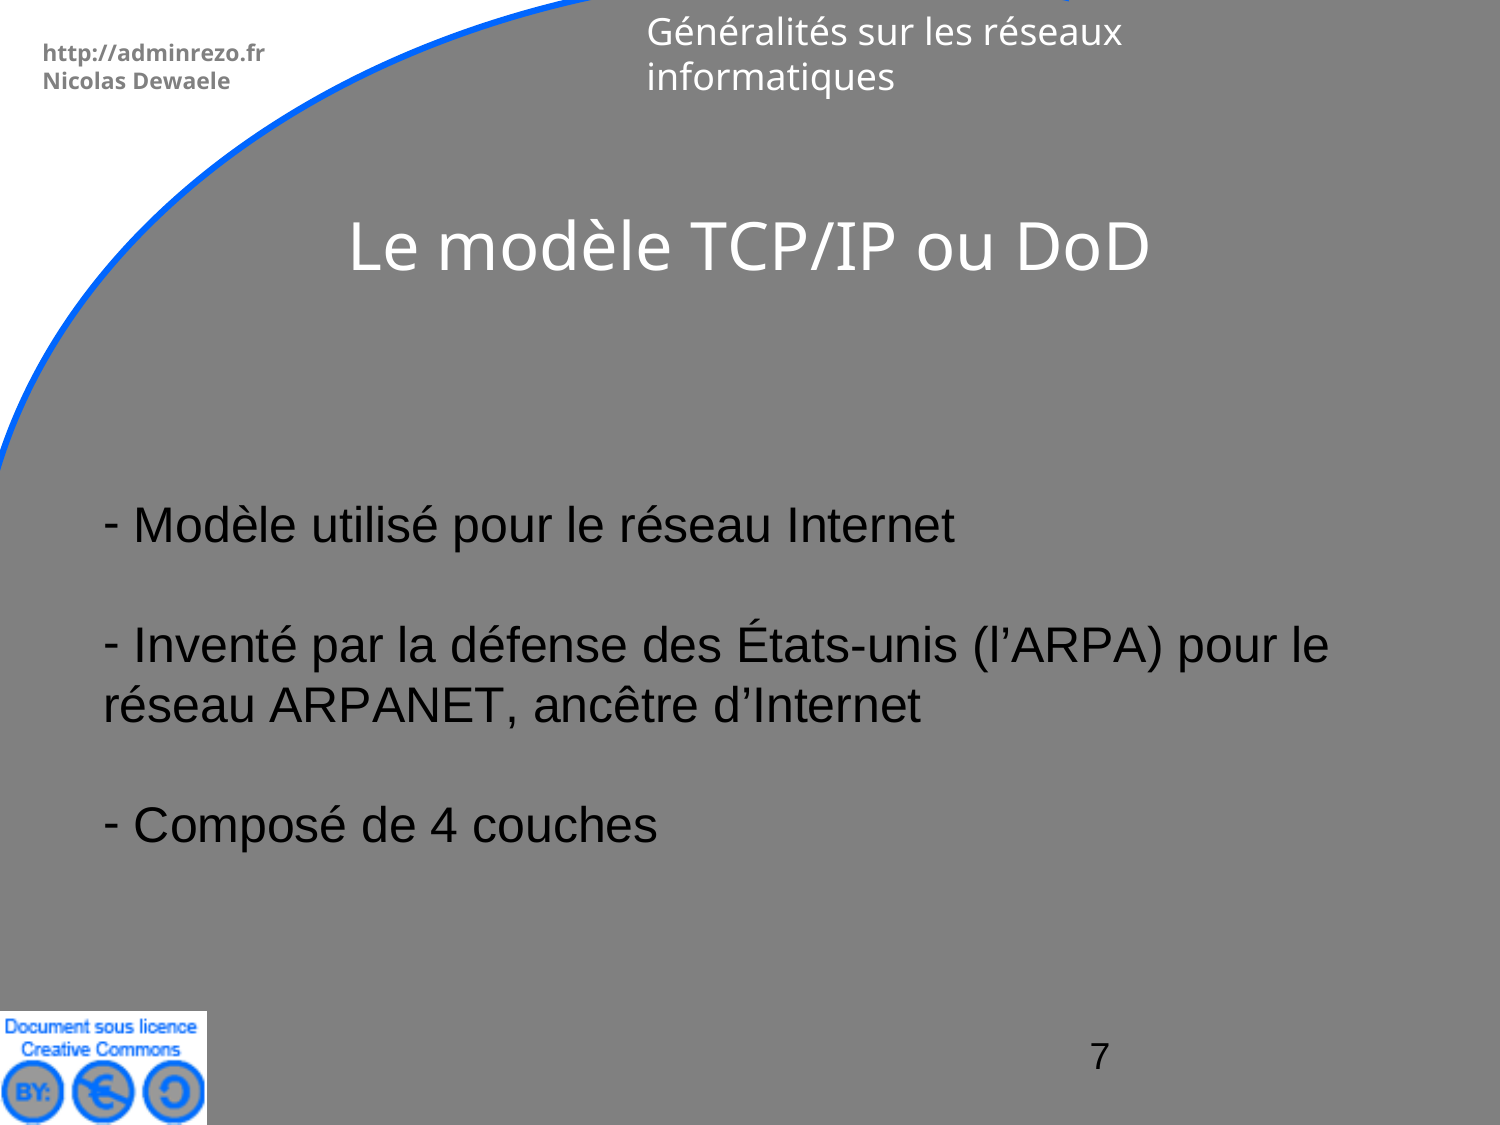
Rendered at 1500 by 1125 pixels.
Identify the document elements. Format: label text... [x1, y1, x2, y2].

picture [0, 1011, 207, 1125]
text_box Le modèle TCP/IP ou DoD [0, 196, 1500, 292]
text_box Modèle utilisé pour le réseau Internet Inventé par la défense des États-unis (l’ARPA) pour le réseau ARPANET, ancêtre d’Internet Composé de 4 couches [88, 484, 1471, 861]
